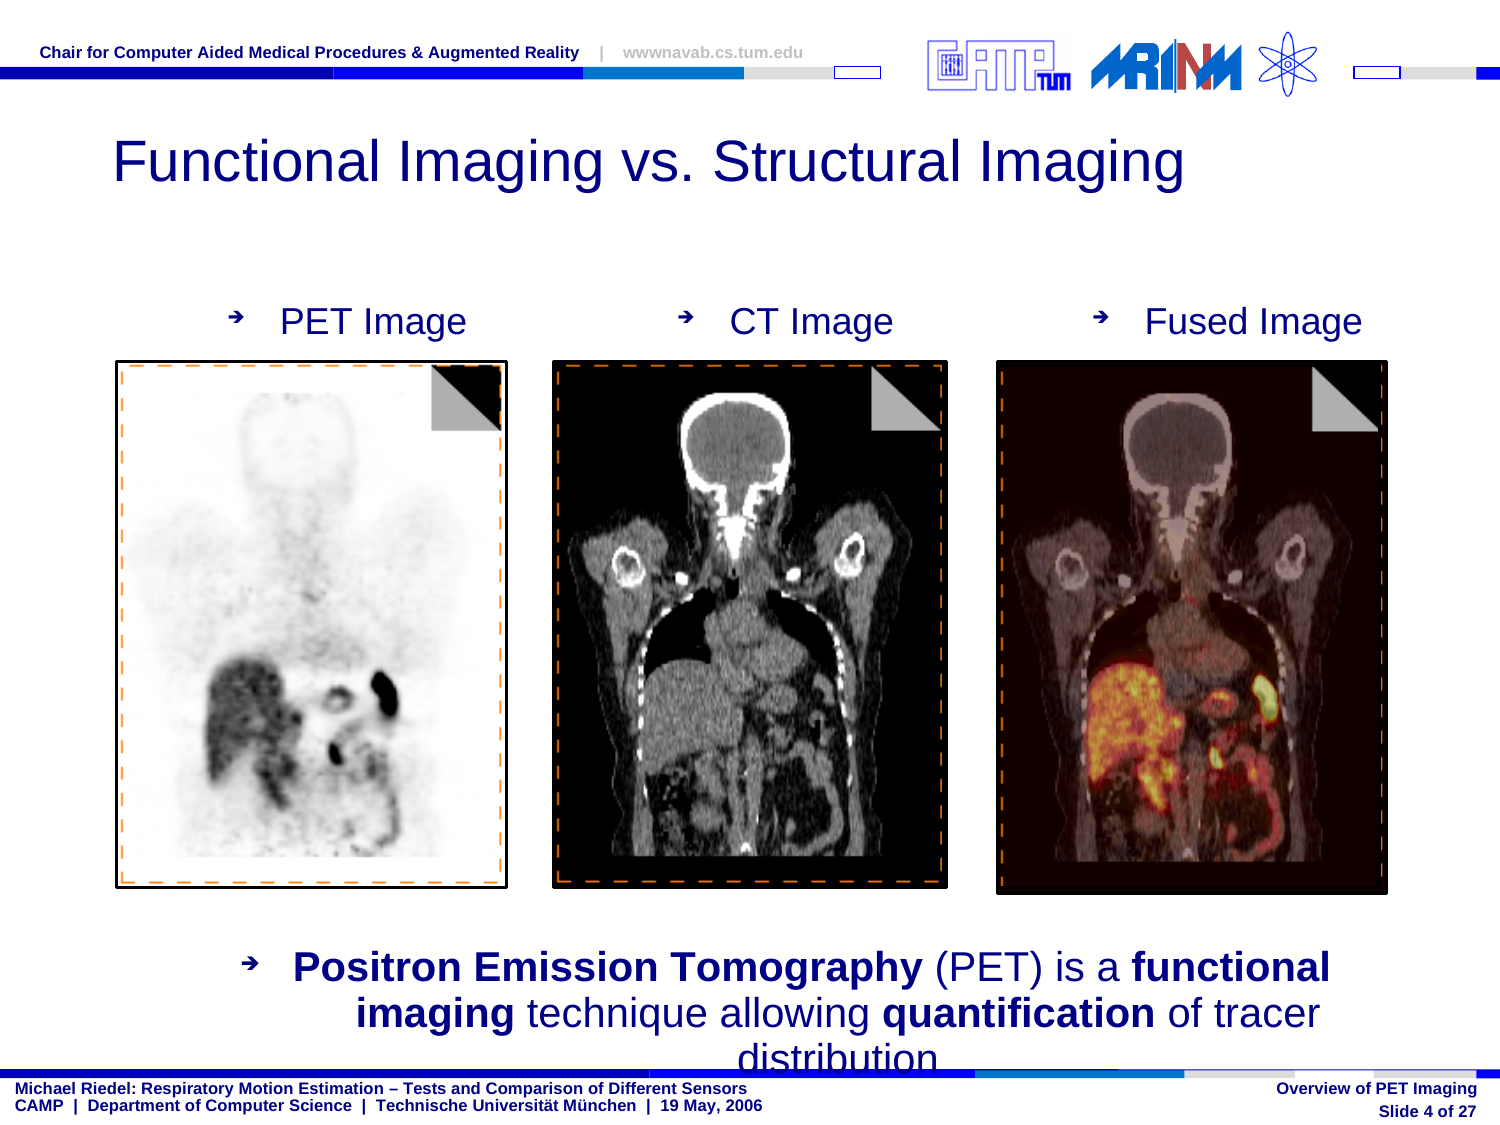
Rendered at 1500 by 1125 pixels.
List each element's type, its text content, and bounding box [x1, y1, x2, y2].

text_box Positron Emission Tomography (PET) is a functional imaging technique allowing quantification of tracer distribution [112, 943, 1388, 1037]
picture [1000, 367, 1378, 886]
text_box Overview of PET Imaging [1252, 1073, 1493, 1107]
text_box Fused Image [1081, 307, 1303, 362]
picture [998, 362, 1386, 892]
picture [923, 37, 1074, 95]
picture [556, 364, 942, 884]
text_box CT Image [666, 307, 834, 362]
picture [1258, 31, 1317, 97]
text_box PET Image [216, 307, 408, 362]
picture [118, 362, 505, 887]
title Functional Imaging vs. Structural Imaging [112, 112, 1387, 276]
